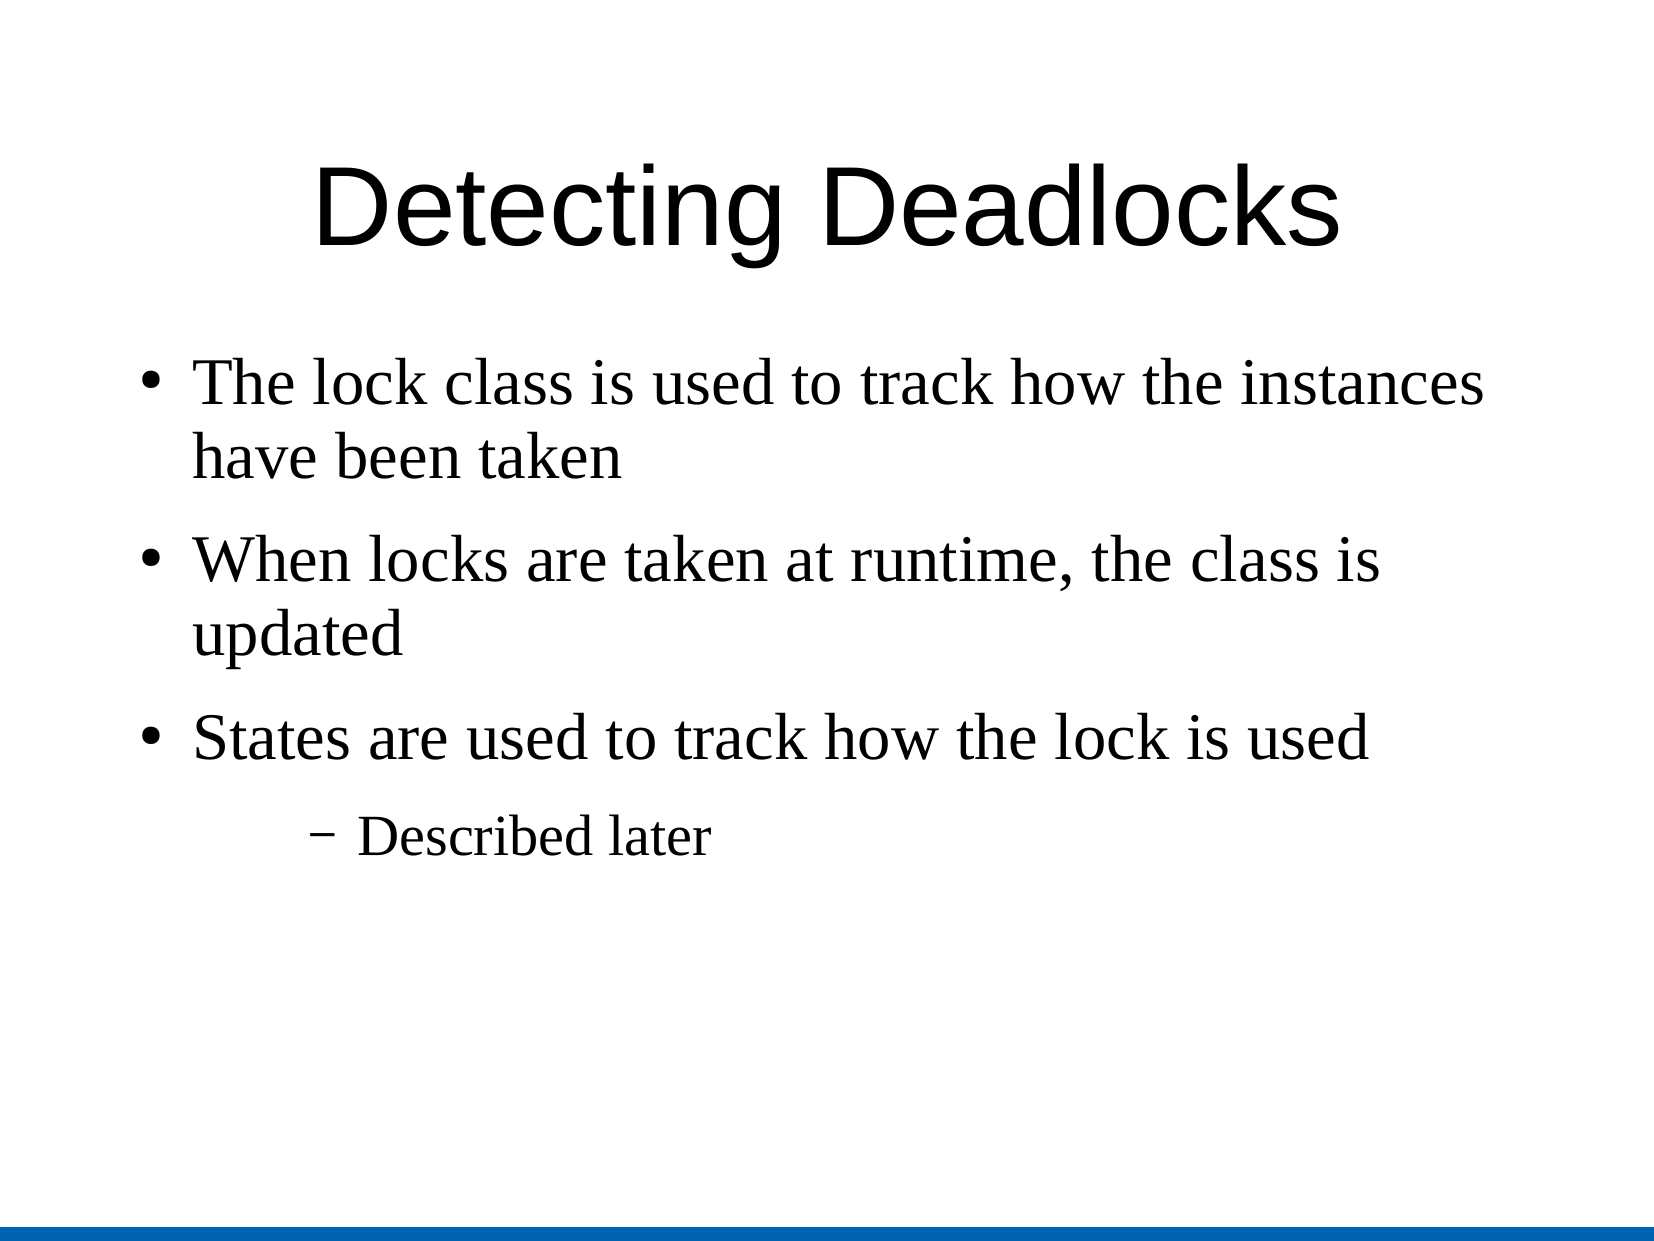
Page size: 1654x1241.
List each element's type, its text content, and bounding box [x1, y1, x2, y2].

title Detecting Deadlocks [121, 110, 1534, 303]
list The lock class is used to track how the instances have been taken When locks are taken at runtime, the class is updated States are used to track how the lock is used Described later [121, 344, 1534, 1112]
